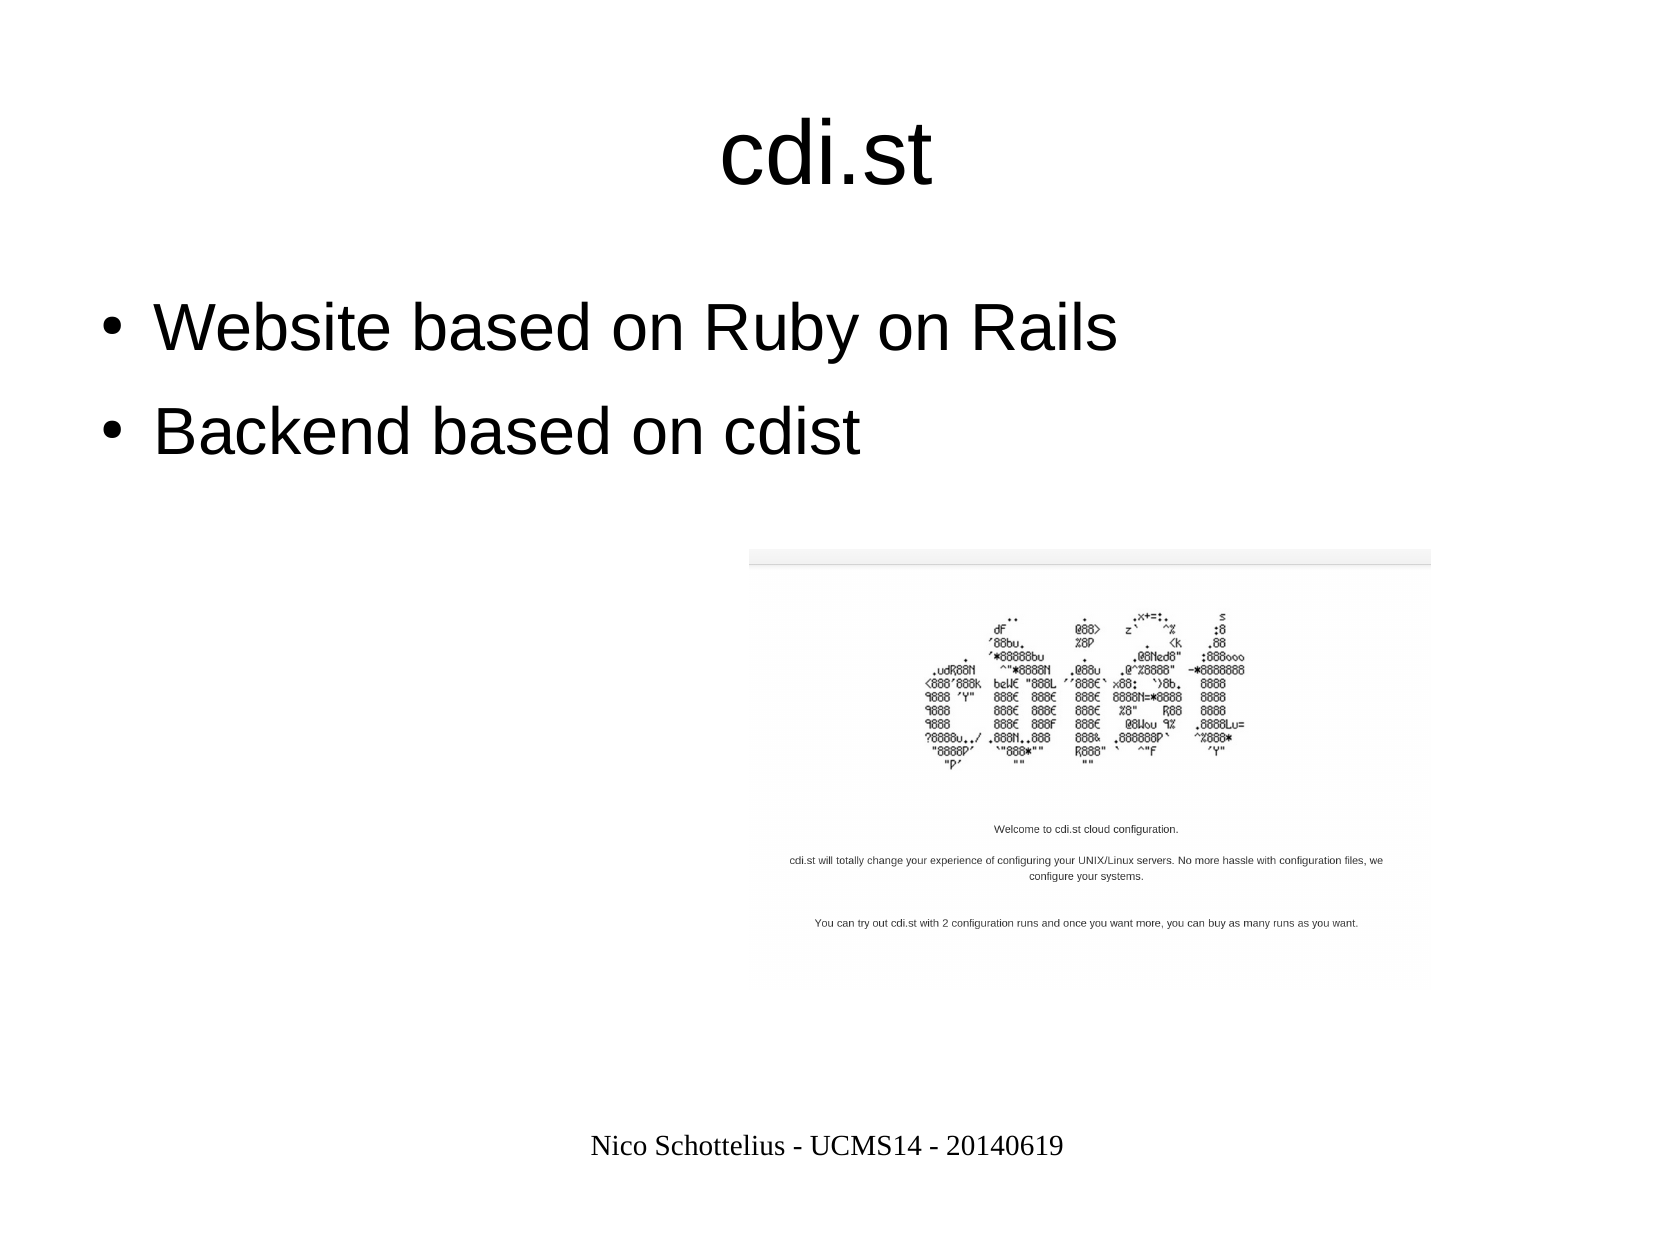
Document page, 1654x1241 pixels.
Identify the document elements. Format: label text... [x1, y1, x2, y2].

picture [749, 549, 1431, 990]
list Website based on Ruby on Rails Backend based on cdist [82, 290, 1538, 1010]
title cdi.st [82, 49, 1571, 257]
